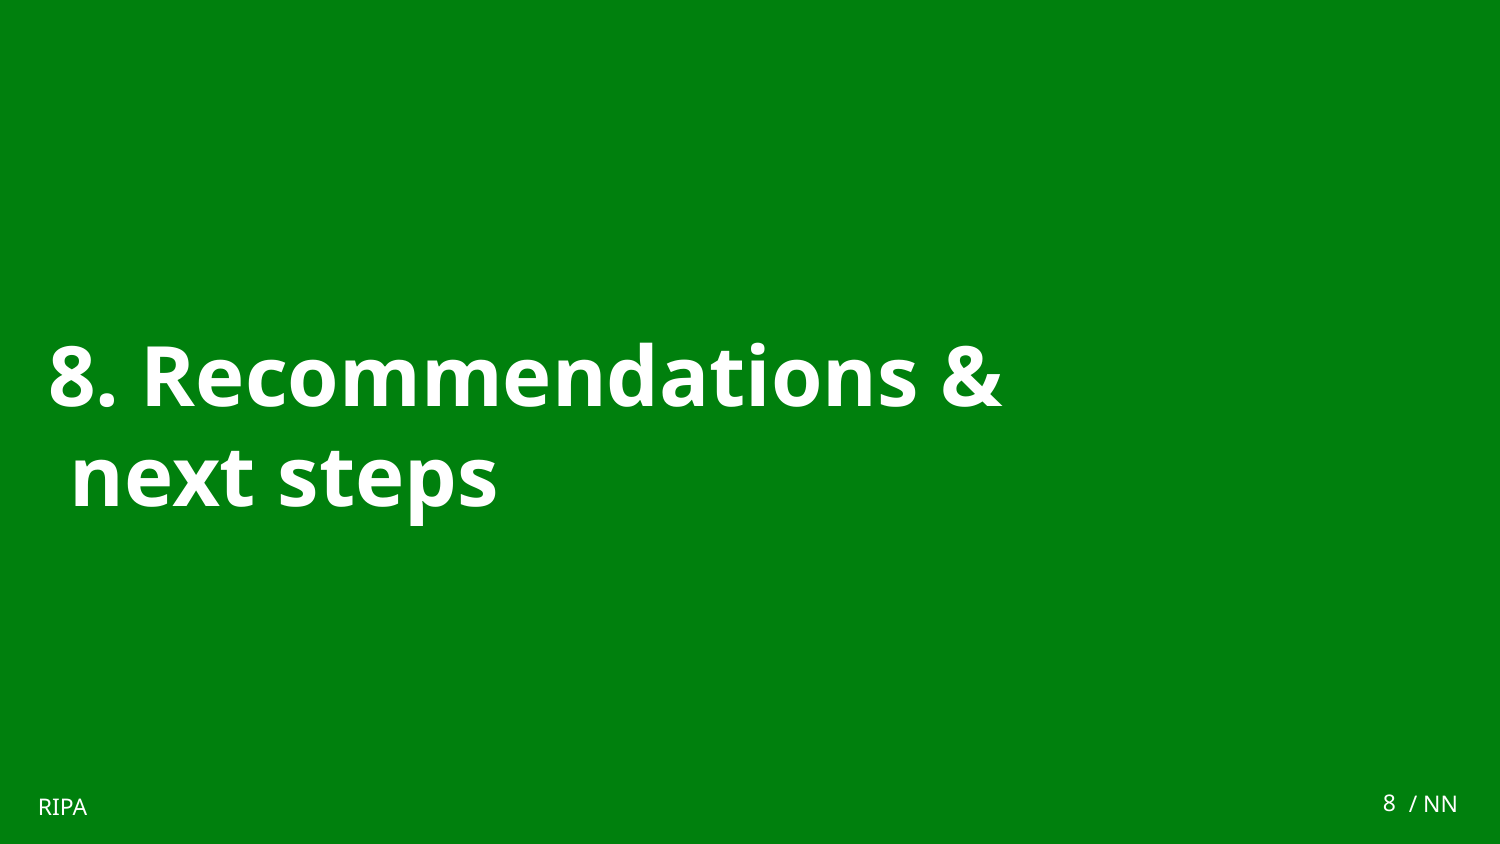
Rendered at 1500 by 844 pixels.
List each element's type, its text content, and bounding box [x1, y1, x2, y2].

slide_number <number> [1321, 773, 1412, 839]
title 8. Recommendations & next steps [33, 307, 1172, 555]
